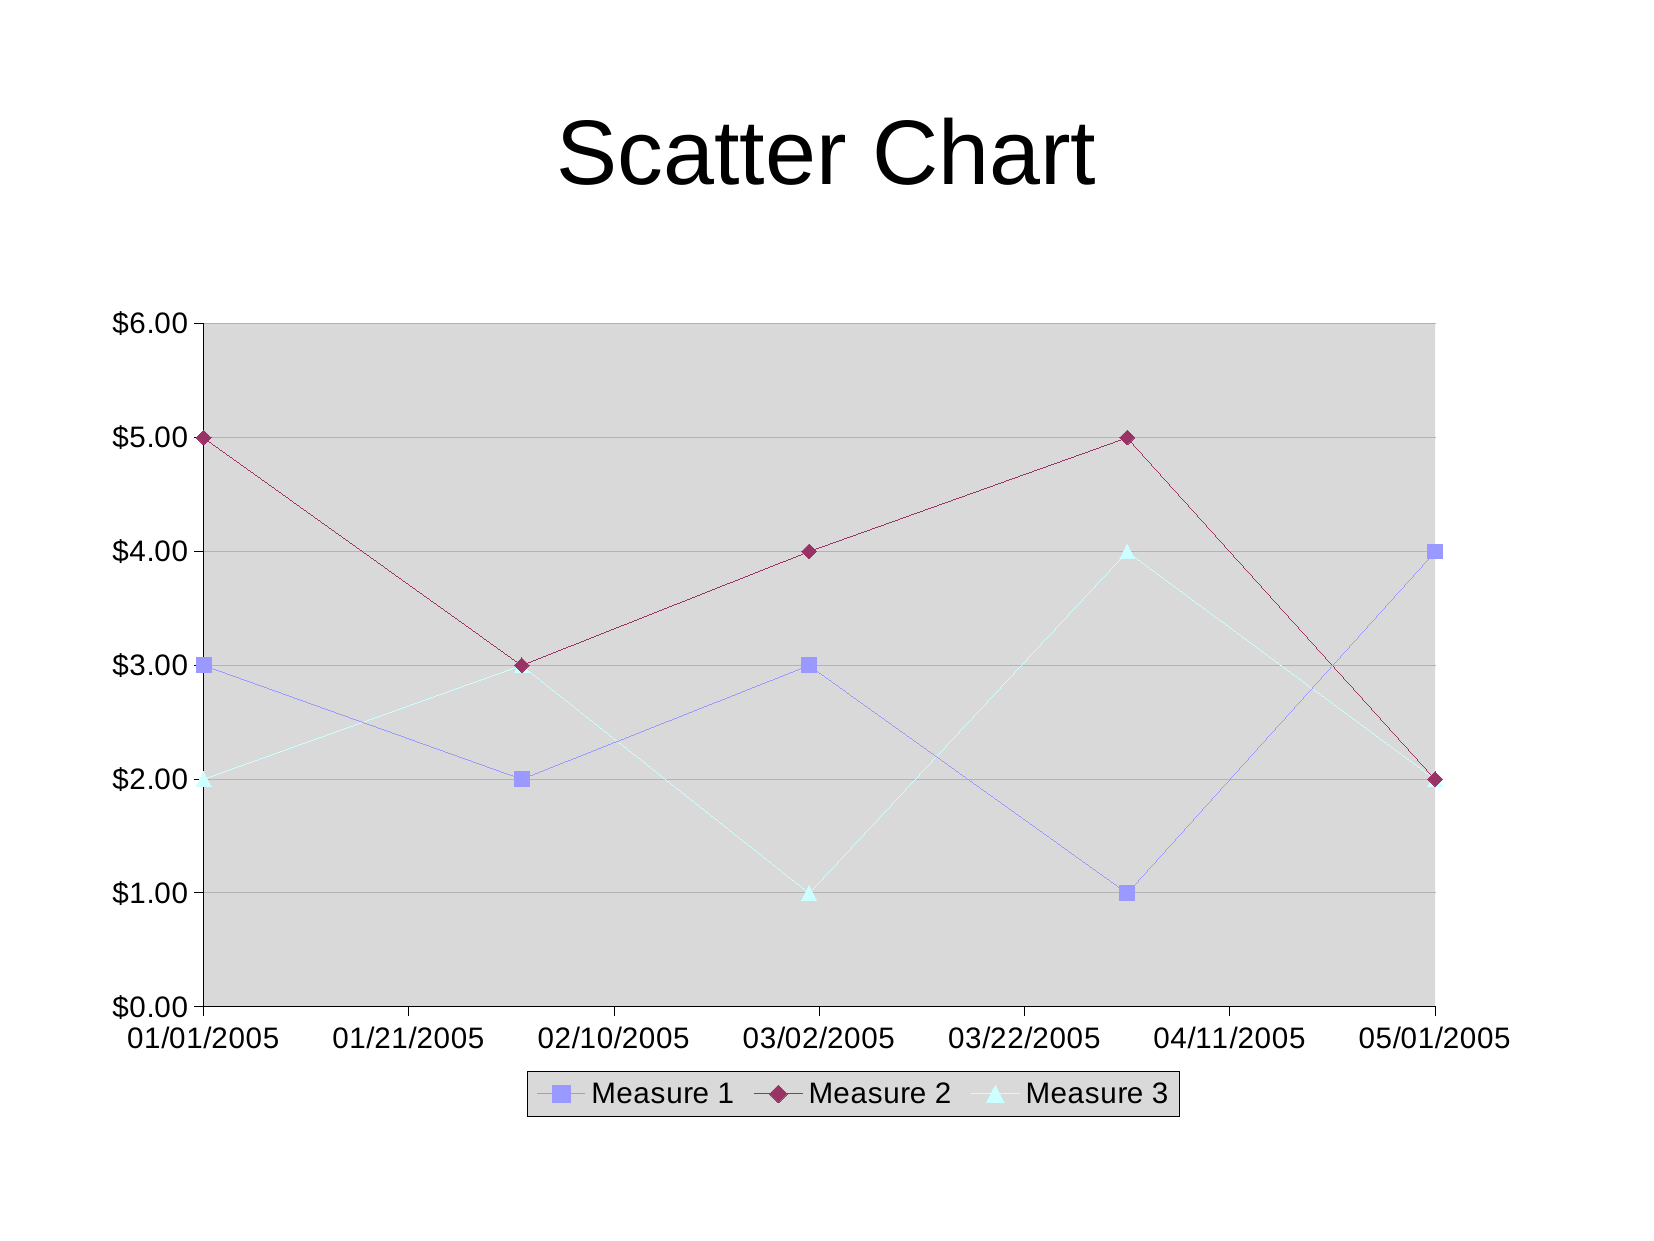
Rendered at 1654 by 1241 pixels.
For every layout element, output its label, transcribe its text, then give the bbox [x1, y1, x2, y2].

title Scatter Chart [82, 49, 1571, 257]
chart [82, 290, 1572, 1148]
